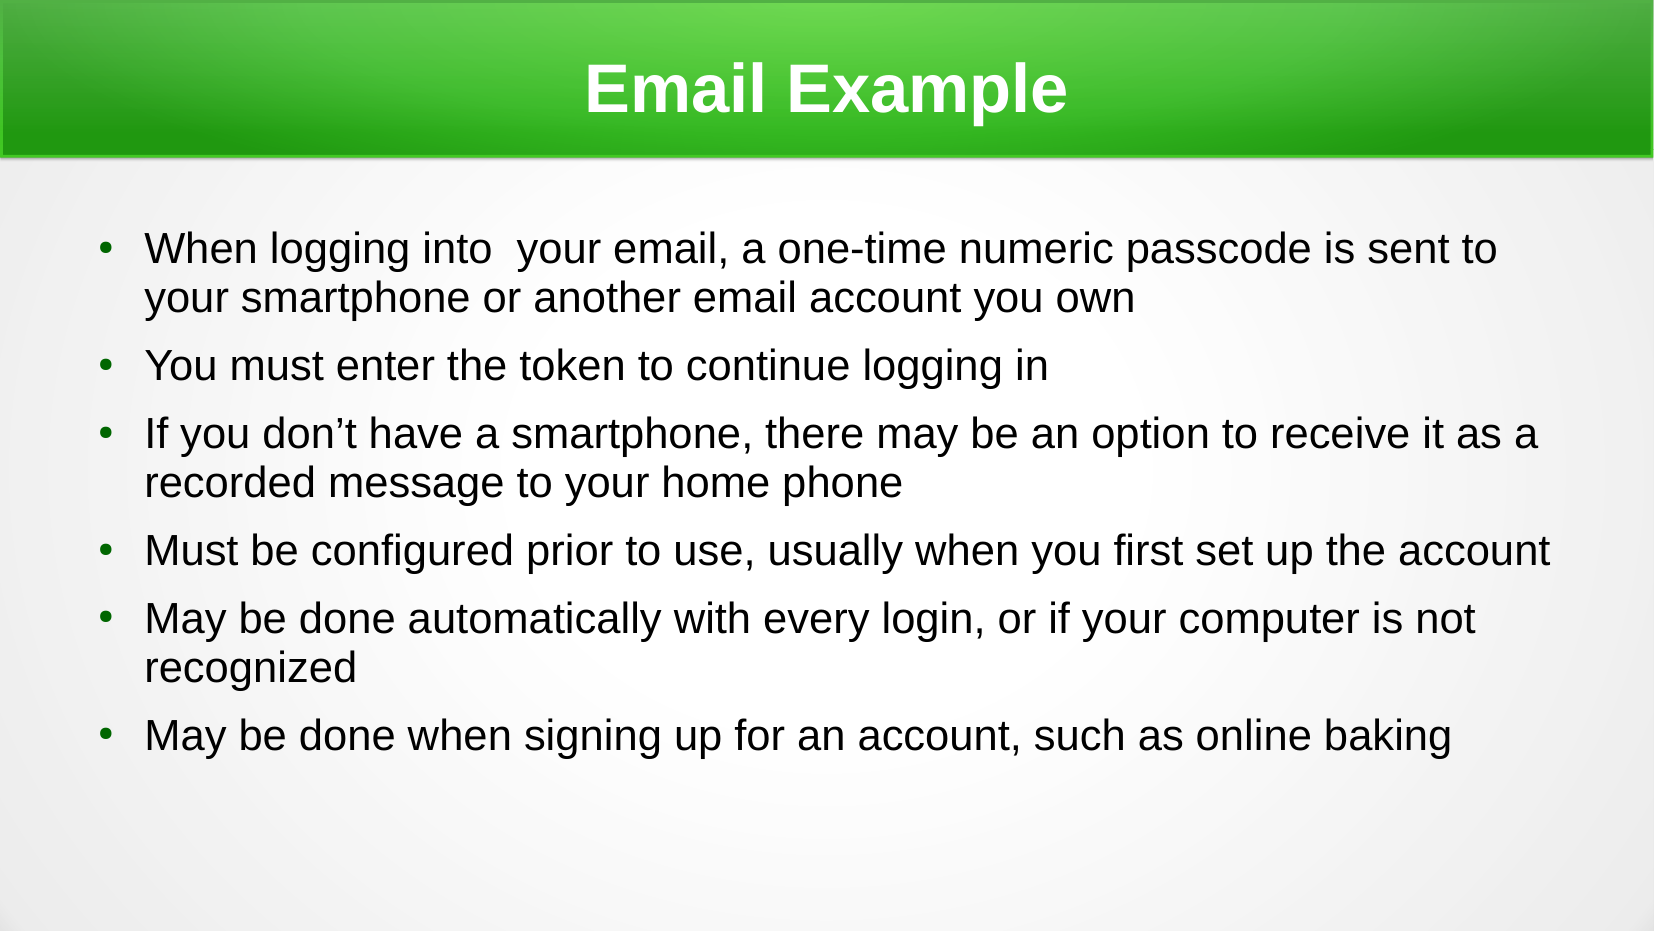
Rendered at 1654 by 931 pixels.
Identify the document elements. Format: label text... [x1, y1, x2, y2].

title Email Example [82, 35, 1571, 142]
list When logging into your email, a one-time numeric passcode is sent to your smartphone or another email account you own You must enter the token to continue logging in If you don’t have a smartphone, there may be an option to receive it as a recorded message to your home phone Must be configured prior to use, usually when you first set up the account May be done automatically with every login, or if your computer is not recognized May be done when signing up for an account, such as online baking [82, 224, 1571, 764]
